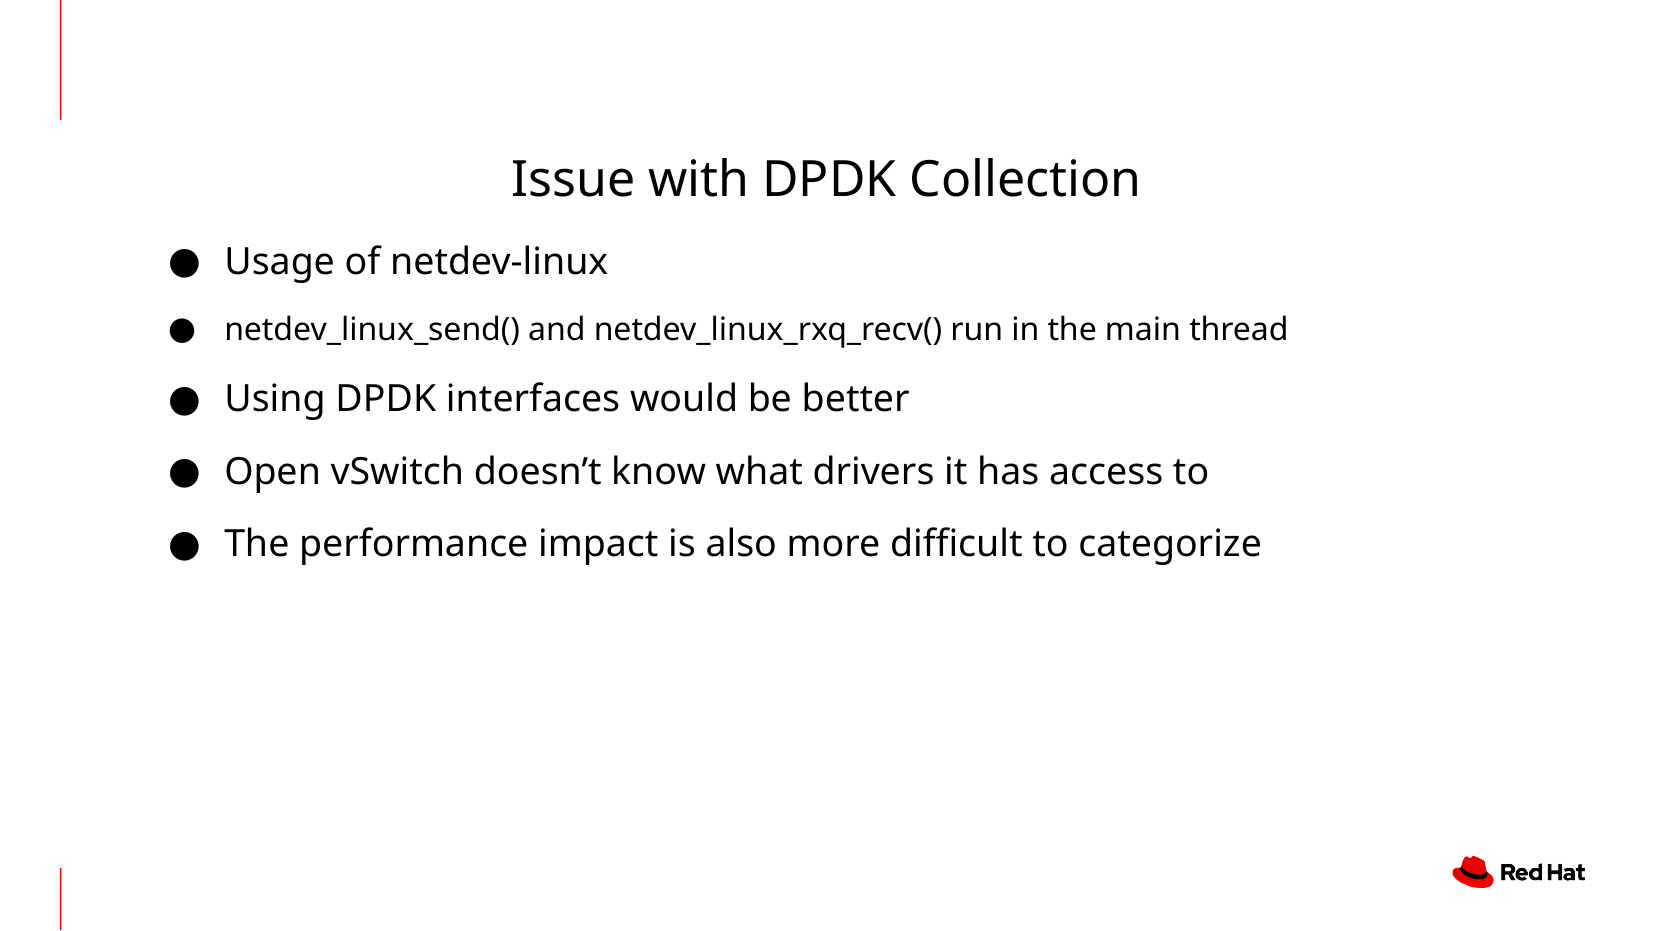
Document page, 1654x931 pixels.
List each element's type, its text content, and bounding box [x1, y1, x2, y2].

picture [1452, 856, 1585, 888]
title Issue with DPDK Collection [237, 128, 1416, 205]
text_box Usage of netdev-linux netdev_linux_send() and netdev_linux_rxq_recv() run in the main thread Using DPDK interfaces would be better Open vSwitch doesn’t know what drivers it has access to The performance impact is also more difficult to categorize [149, 229, 1504, 773]
